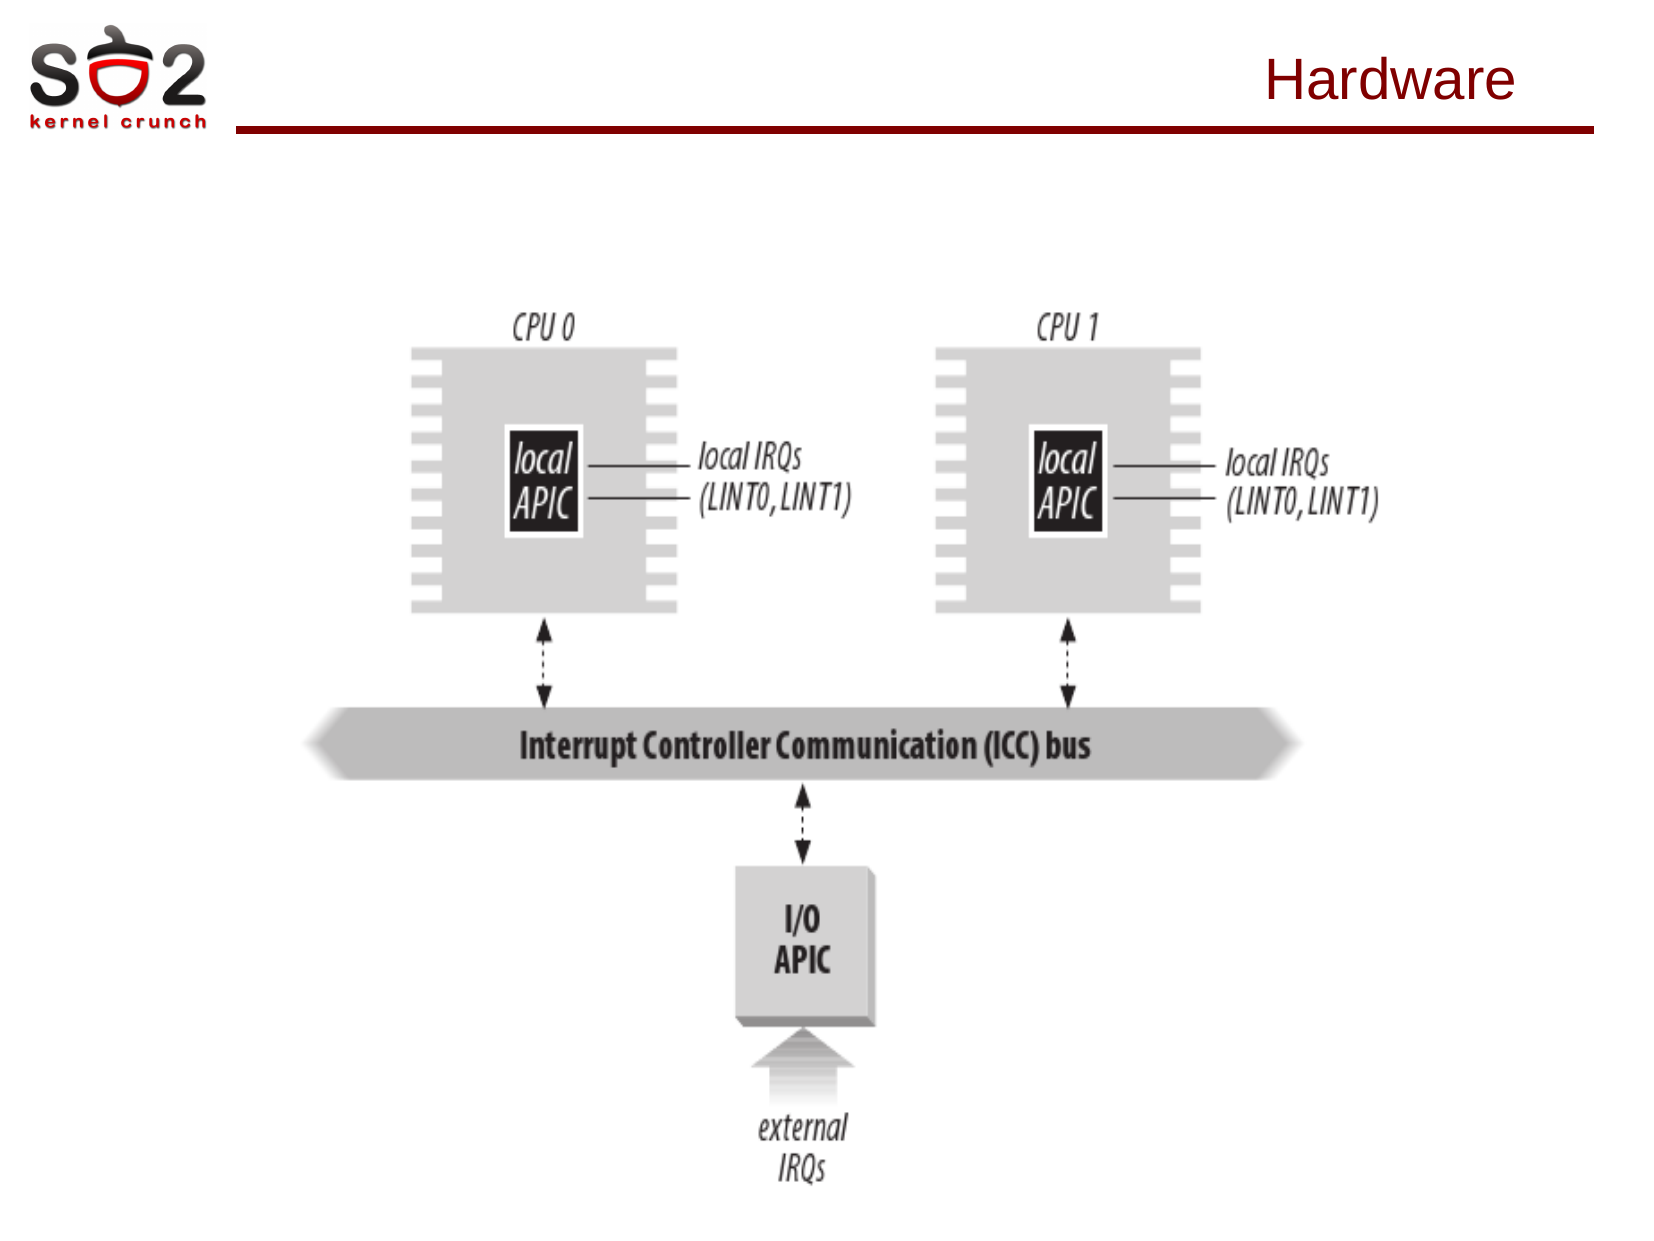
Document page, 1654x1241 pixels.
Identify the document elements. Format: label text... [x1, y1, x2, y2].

picture [267, 294, 1405, 1199]
title Hardware [121, 11, 1534, 148]
picture [29, 23, 121, 130]
